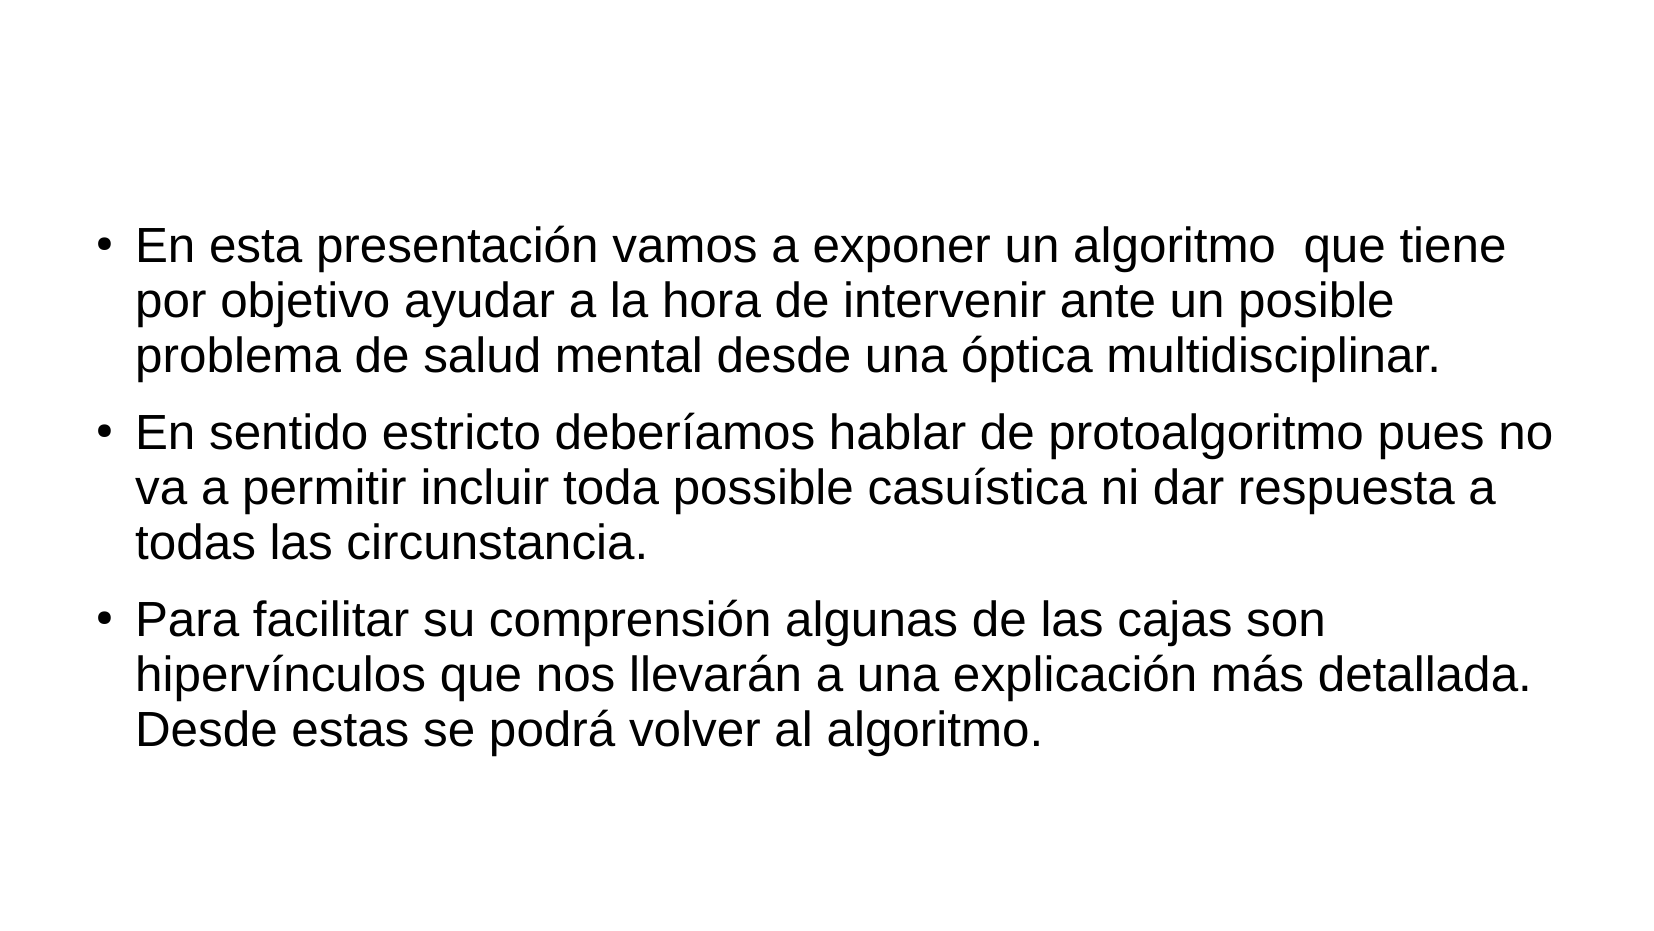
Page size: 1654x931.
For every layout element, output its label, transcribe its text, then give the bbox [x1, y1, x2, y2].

list En esta presentación vamos a exponer un algoritmo que tiene por objetivo ayudar a la hora de intervenir ante un posible problema de salud mental desde una óptica multidisciplinar. En sentido estricto deberíamos hablar de protoalgoritmo pues no va a permitir incluir toda possible casuística ni dar respuesta a todas las circunstancia. Para facilitar su comprensión algunas de las cajas son hipervínculos que nos llevarán a una explicación más detallada. Desde estas se podrá volver al algoritmo. [82, 217, 1571, 758]
